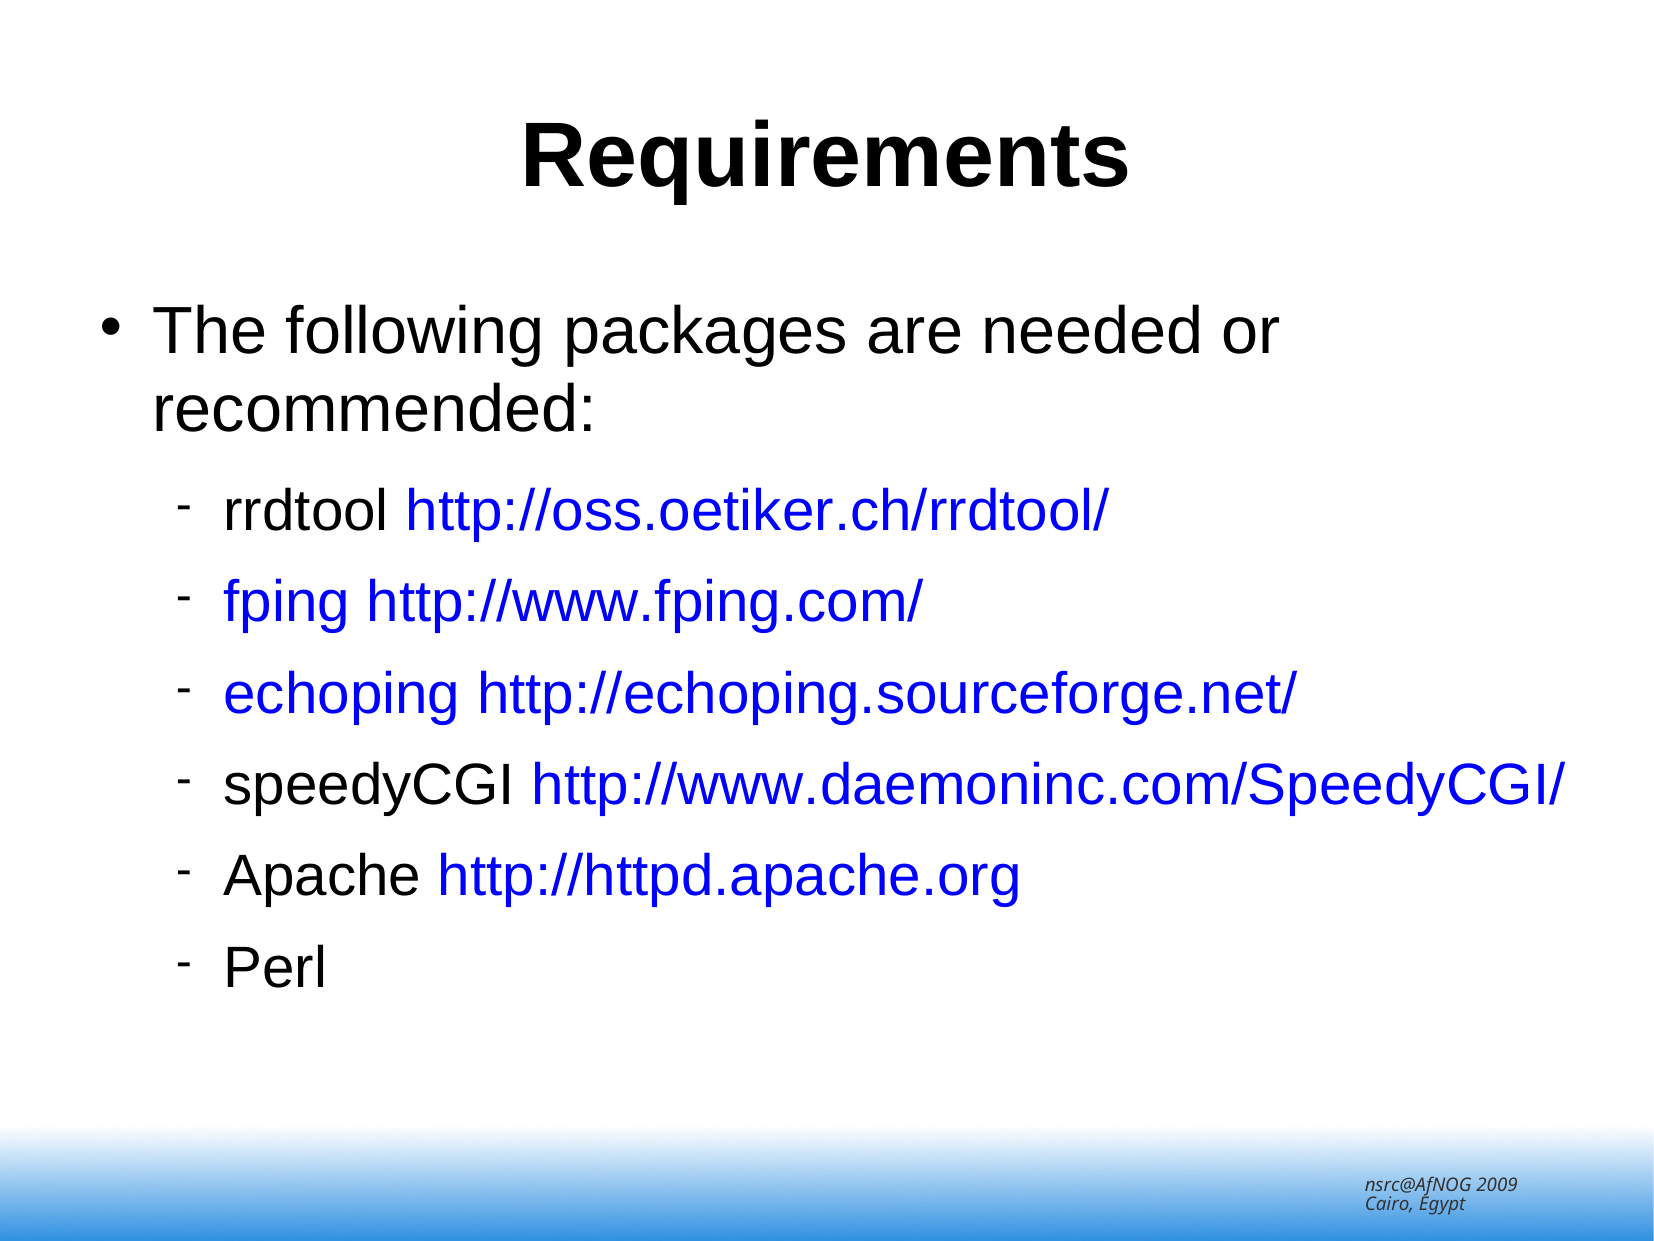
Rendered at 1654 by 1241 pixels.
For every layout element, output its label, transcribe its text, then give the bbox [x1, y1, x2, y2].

picture [0, 1124, 1654, 1241]
title Requirements [82, 49, 1571, 257]
list The following packages are needed or recommended: rrdtool http://oss.oetiker.ch/rrdtool/ fping http://www.fping.com/ echoping http://echoping.sourceforge.net/ speedyCGI http://www.daemoninc.com/SpeedyCGI/ Apache http://httpd.apache.org Perl [82, 290, 1571, 1109]
